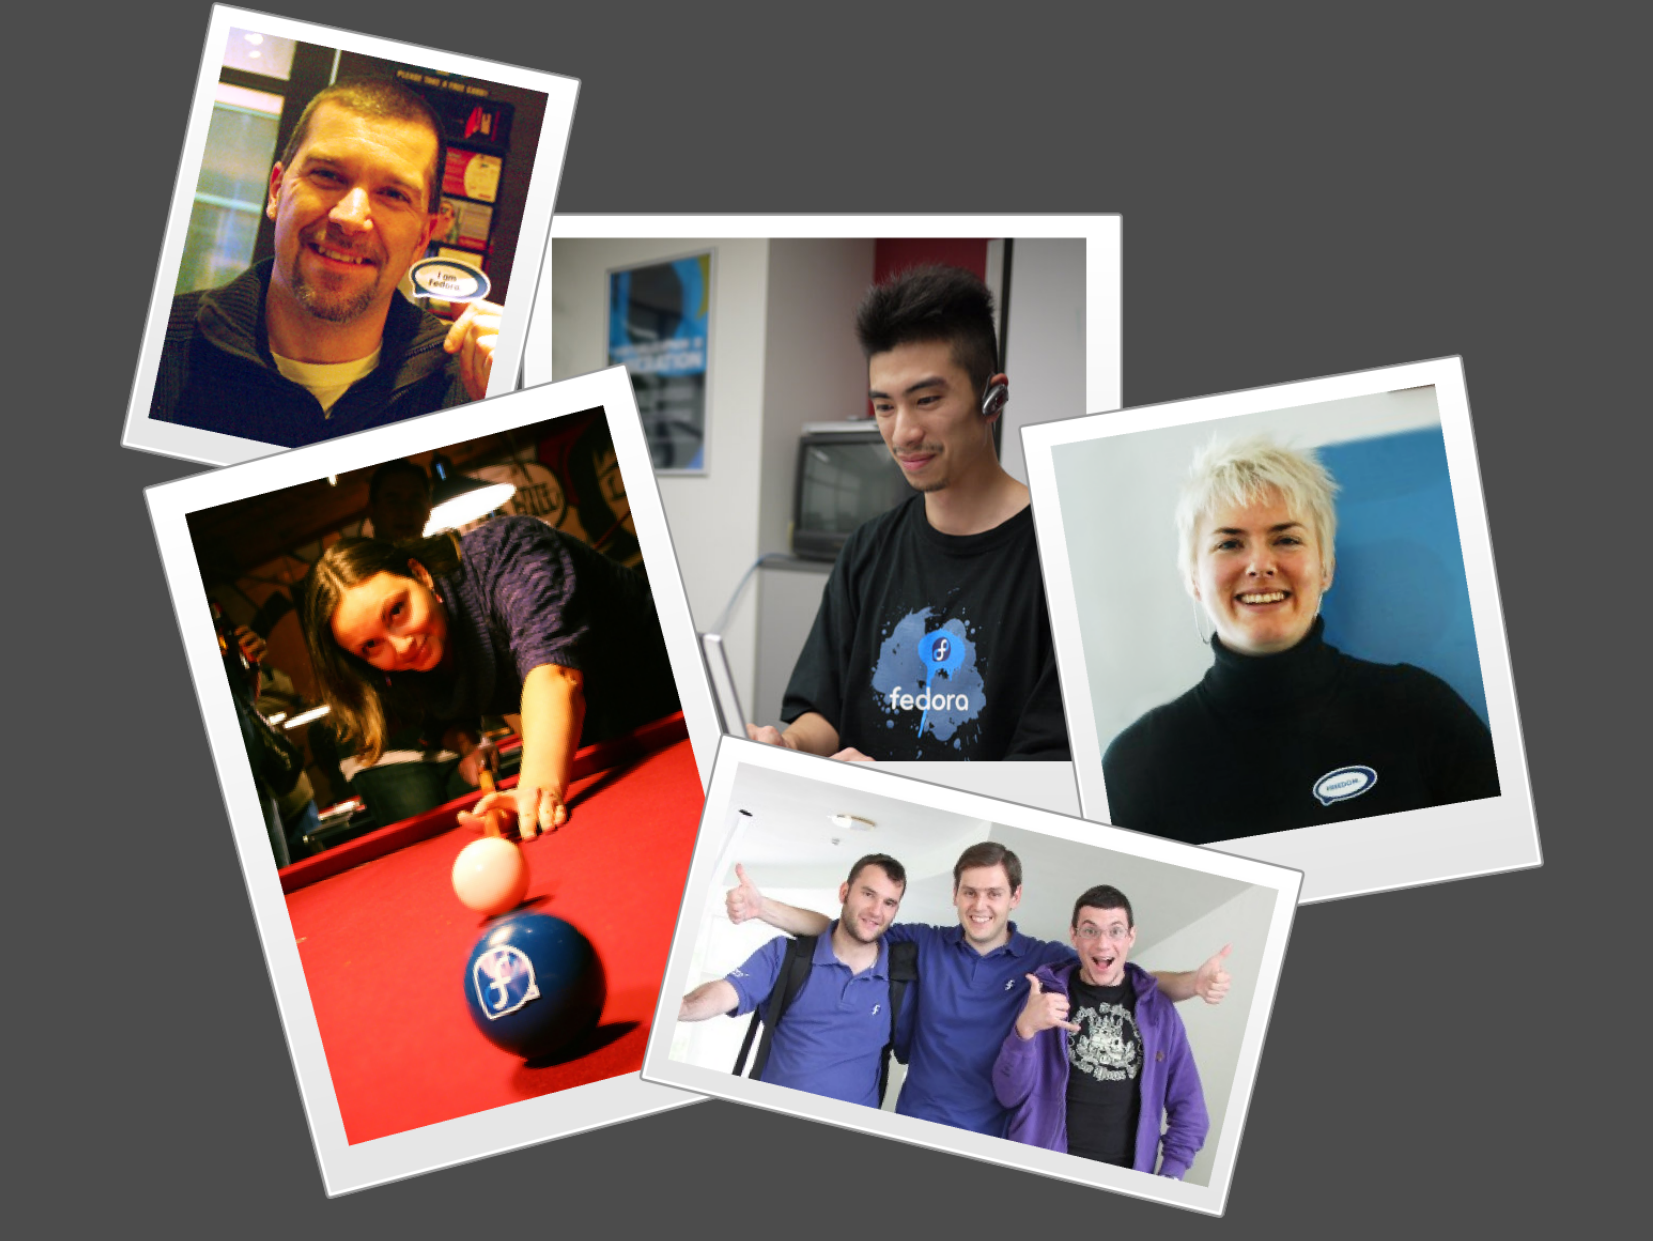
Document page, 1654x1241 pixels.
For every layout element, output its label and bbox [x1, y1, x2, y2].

picture [120, 2, 1544, 1218]
